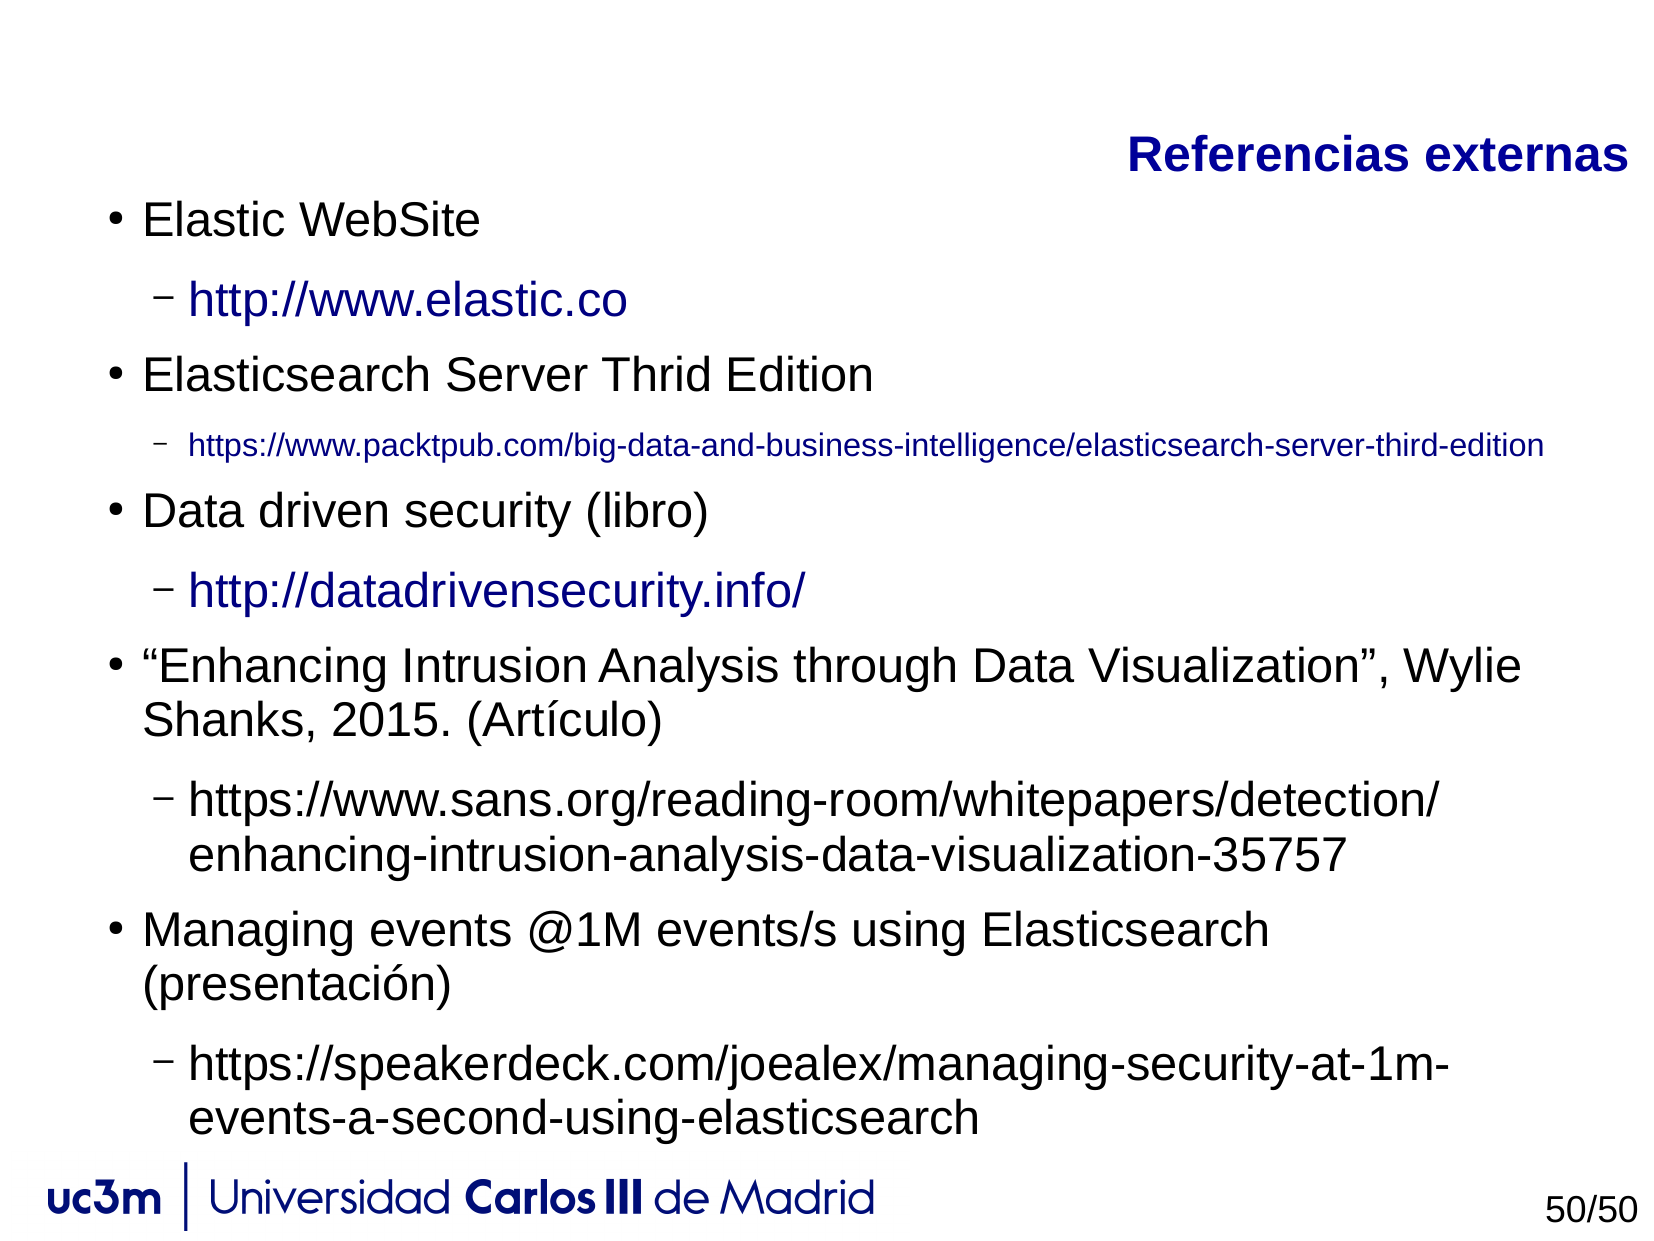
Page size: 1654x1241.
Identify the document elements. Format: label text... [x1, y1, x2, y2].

list Elastic WebSite http://www.elastic.co Elasticsearch Server Thrid Edition https://www.packtpub.com/big-data-and-business-intelligence/elasticsearch-server-third-edition Data driven security (libro) http://datadrivensecurity.info/ “Enhancing Intrusion Analysis through Data Visualization”, Wylie Shanks, 2015. (Artículo) https://www.sans.org/reading-room/whitepapers/detection/enhancing-intrusion-analysis-data-visualization-35757 Managing events @1M events/s using Elasticsearch (presentación) https://speakerdeck.com/joealex/managing-security-at-1m-events-a-second-using-elasticsearch [95, 192, 1584, 1147]
picture [11, 1151, 910, 1241]
title Referencias externas [366, 0, 1630, 182]
